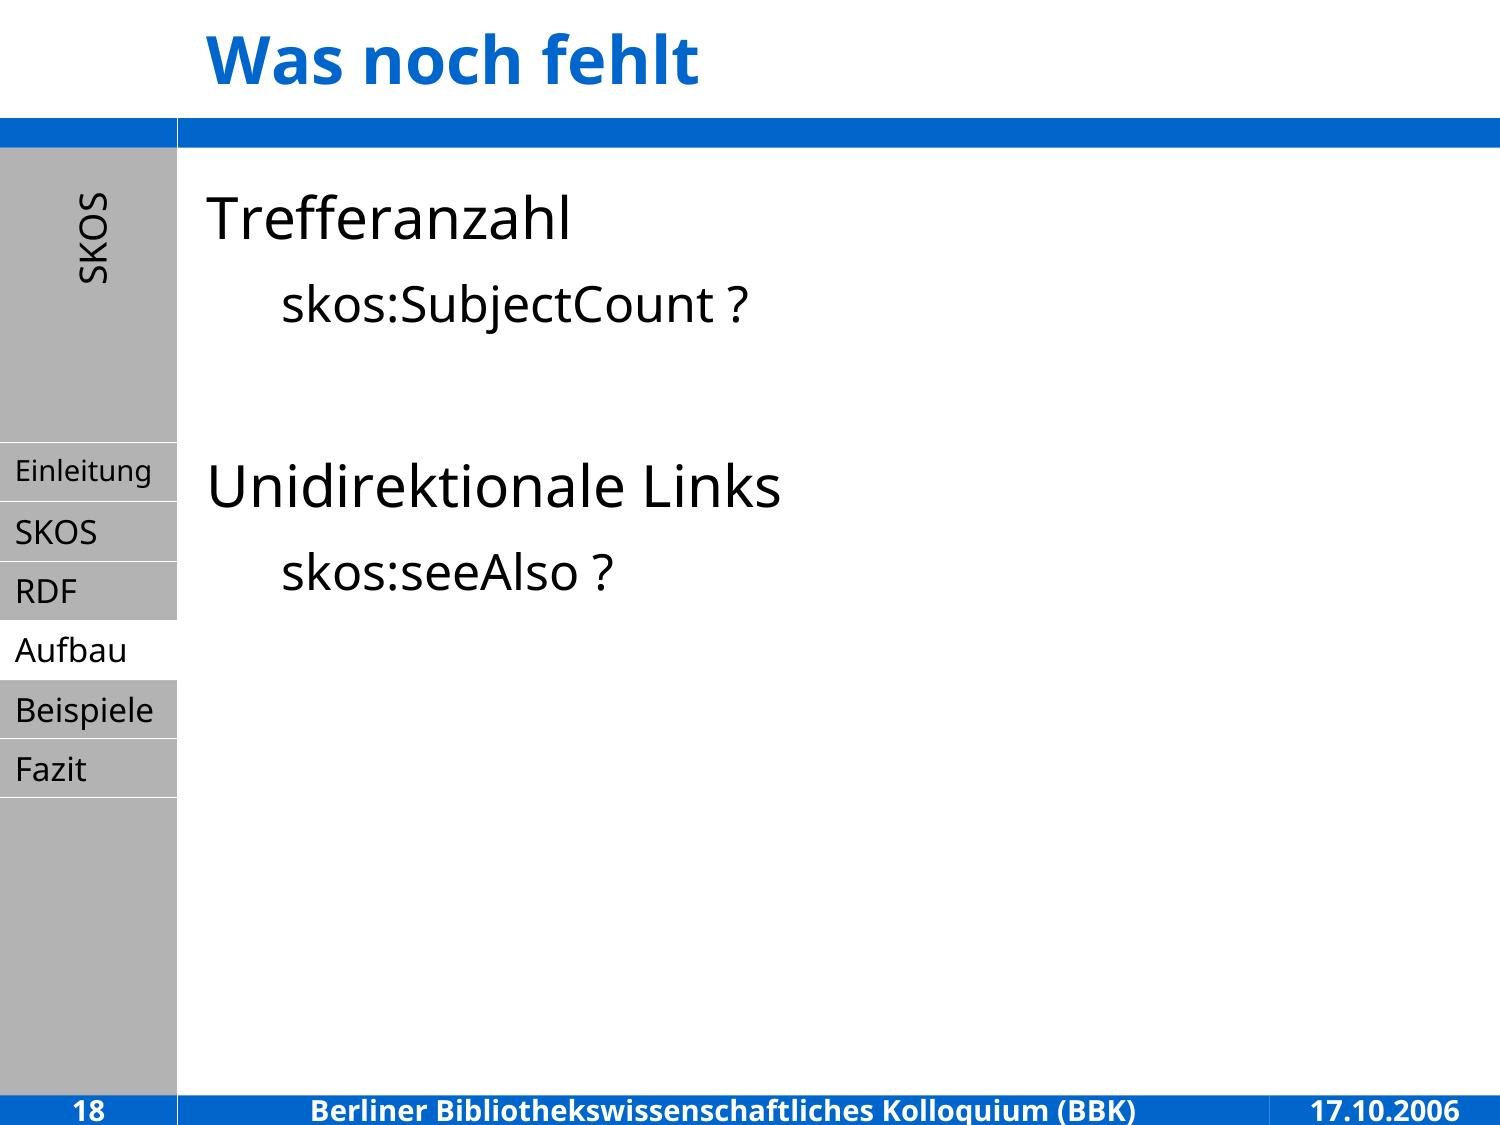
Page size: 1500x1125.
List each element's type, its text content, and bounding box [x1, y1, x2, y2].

list Trefferanzahl skos:SubjectCount ? Unidirektionale Links skos:seeAlso ? [206, 177, 1471, 1064]
title Was noch fehlt [206, 0, 1477, 119]
text_box Aufbau [0, 620, 178, 680]
